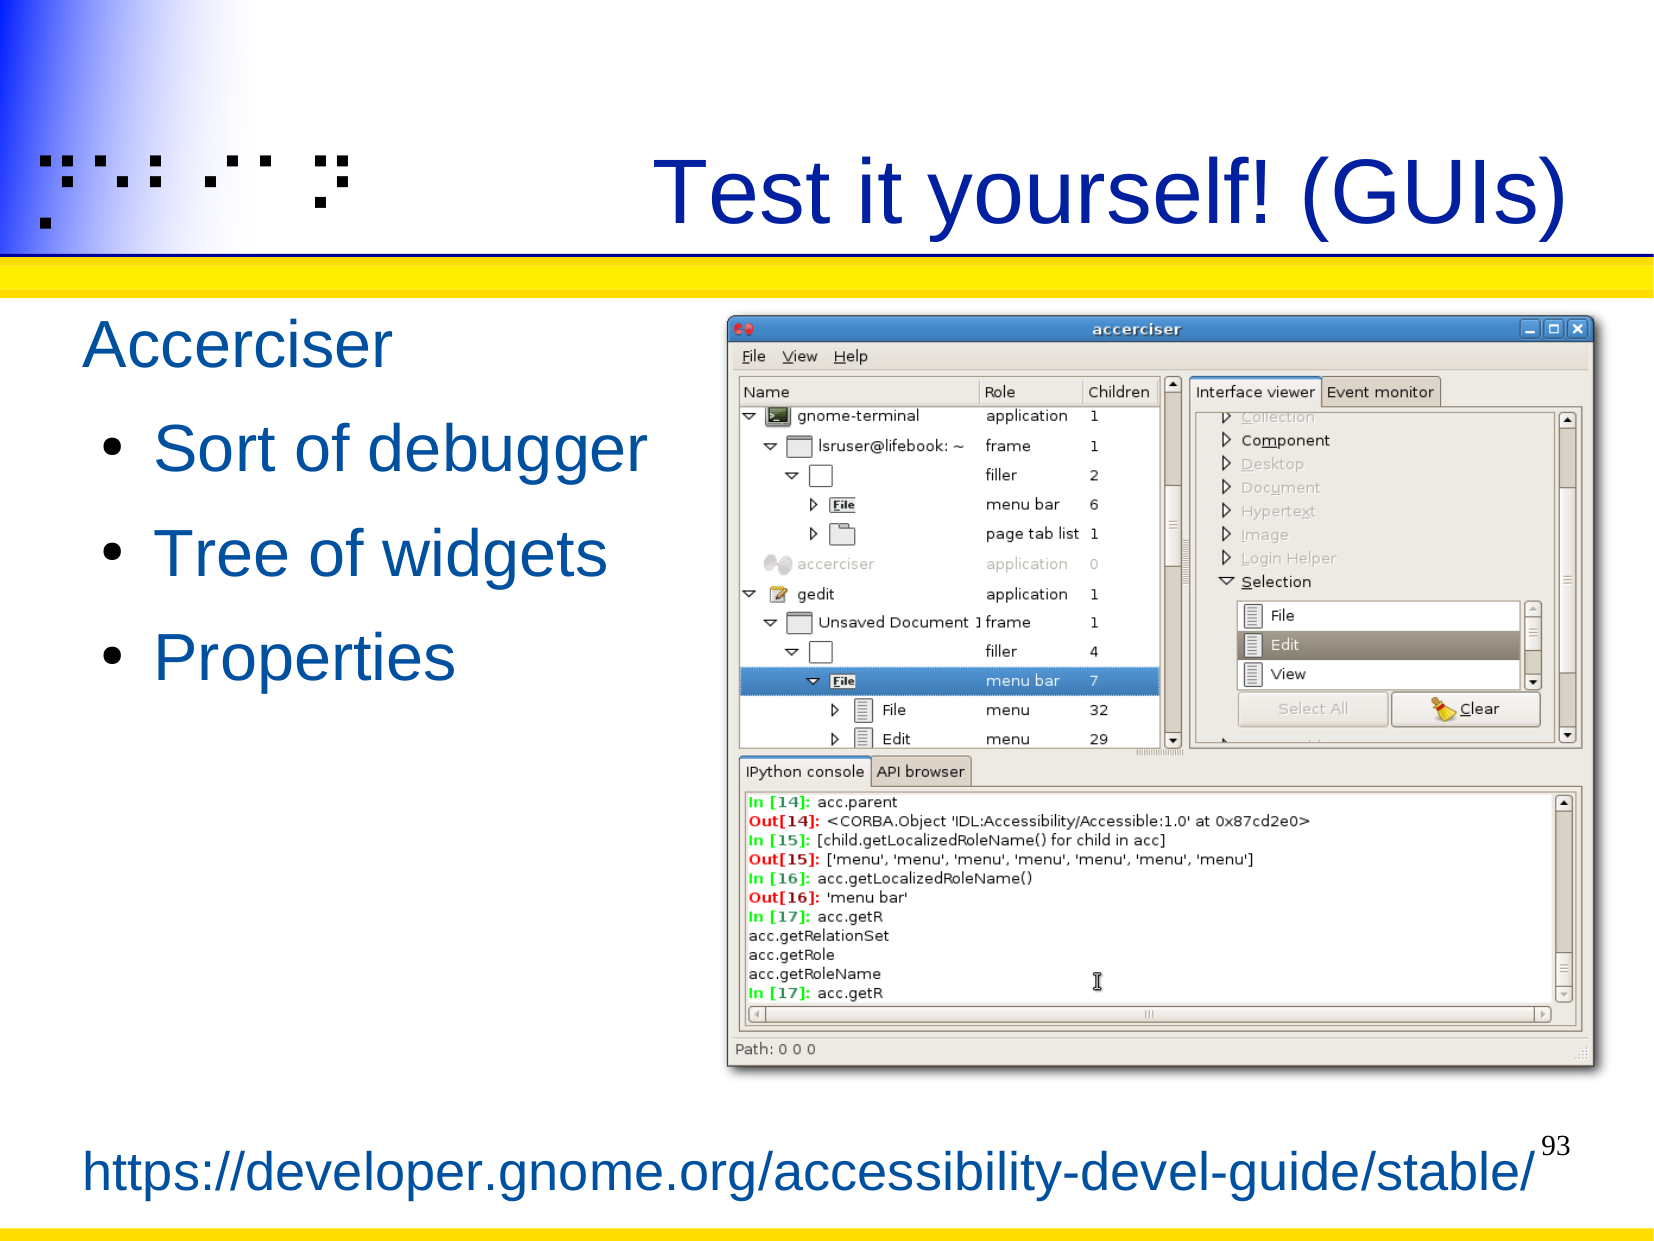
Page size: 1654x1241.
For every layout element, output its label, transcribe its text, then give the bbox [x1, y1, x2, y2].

picture [714, 303, 1617, 1088]
list Accerciser Sort of debugger Tree of widgets Properties https://developer.gnome.org/accessibility-devel-guide/stable/ [82, 307, 1571, 1202]
title Test it yourself! (GUIs) [372, 134, 1571, 250]
